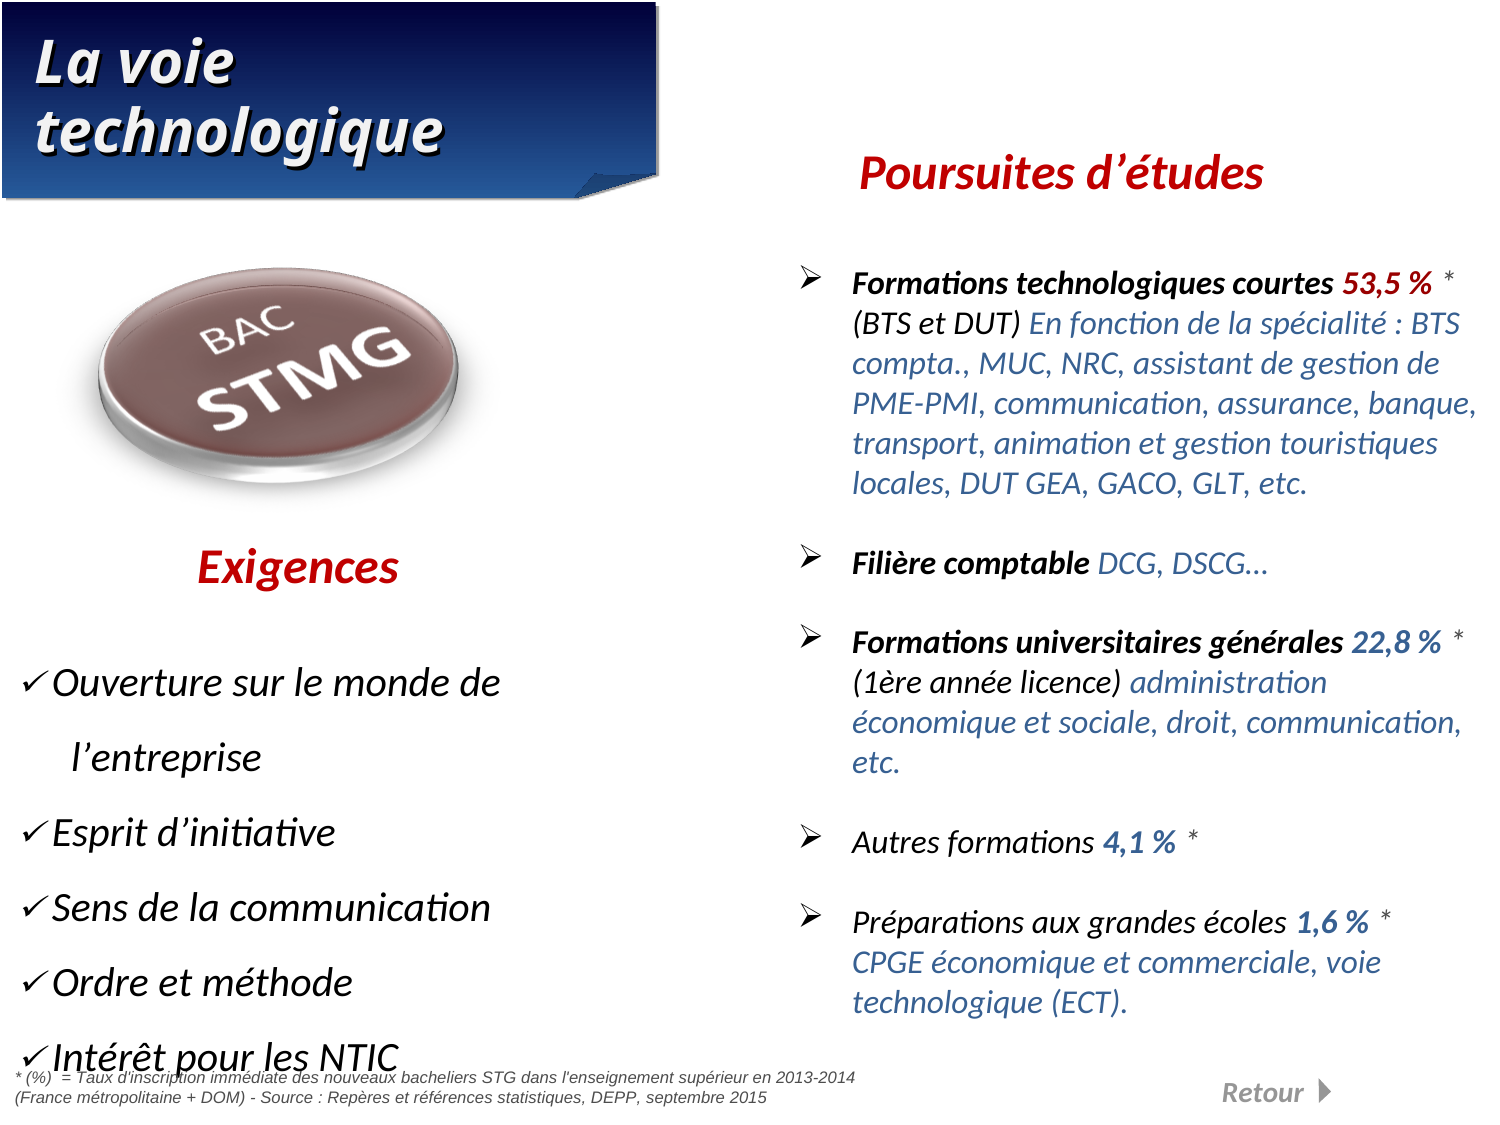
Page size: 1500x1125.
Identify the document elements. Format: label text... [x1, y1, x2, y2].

text_box Poursuites d’études [844, 131, 1451, 282]
text_box * (%) = Taux d'inscription immédiate des nouveaux bacheliers STG dans l'enseignement supérieur en 2013-2014 (France métropolitaine + DOM) - Source : Repères et références statistiques, DEPP, septembre 2015 [0, 1059, 1105, 1115]
text_box Exigences [75, 526, 522, 610]
text_box Retour [1163, 1065, 1363, 1117]
text_box La voie technologique [34, 28, 644, 167]
text_box Formations technologiques courtes 53,5 % * (BTS et DUT) En fonction de la spécialité : BTS compta., MUC, NRC, assistant de gestion de PME-PMI, communication, assurance, banque, transport, animation et gestion touristiques locales, DUT GEA, GACO, GLT, etc. Filière comptable DCG, DSCG… Formations universitaires générales 22,8 % * (1ère année licence) administration économique et sociale, droit, communication, etc. Autres formations 4,1 % * Préparations aux grandes écoles 1,6 % * CPGE économique et commerciale, voie technologique (ECT). [782, 253, 1500, 1059]
picture [0, 218, 605, 583]
text_box [1318, 1078, 1332, 1103]
text_box [2, 2, 656, 199]
text_box  Ouverture sur le monde de l’entreprise  Esprit d’initiative  Sens de la communication  Ordre et méthode  Intérêt pour les NTIC [0, 621, 715, 1059]
